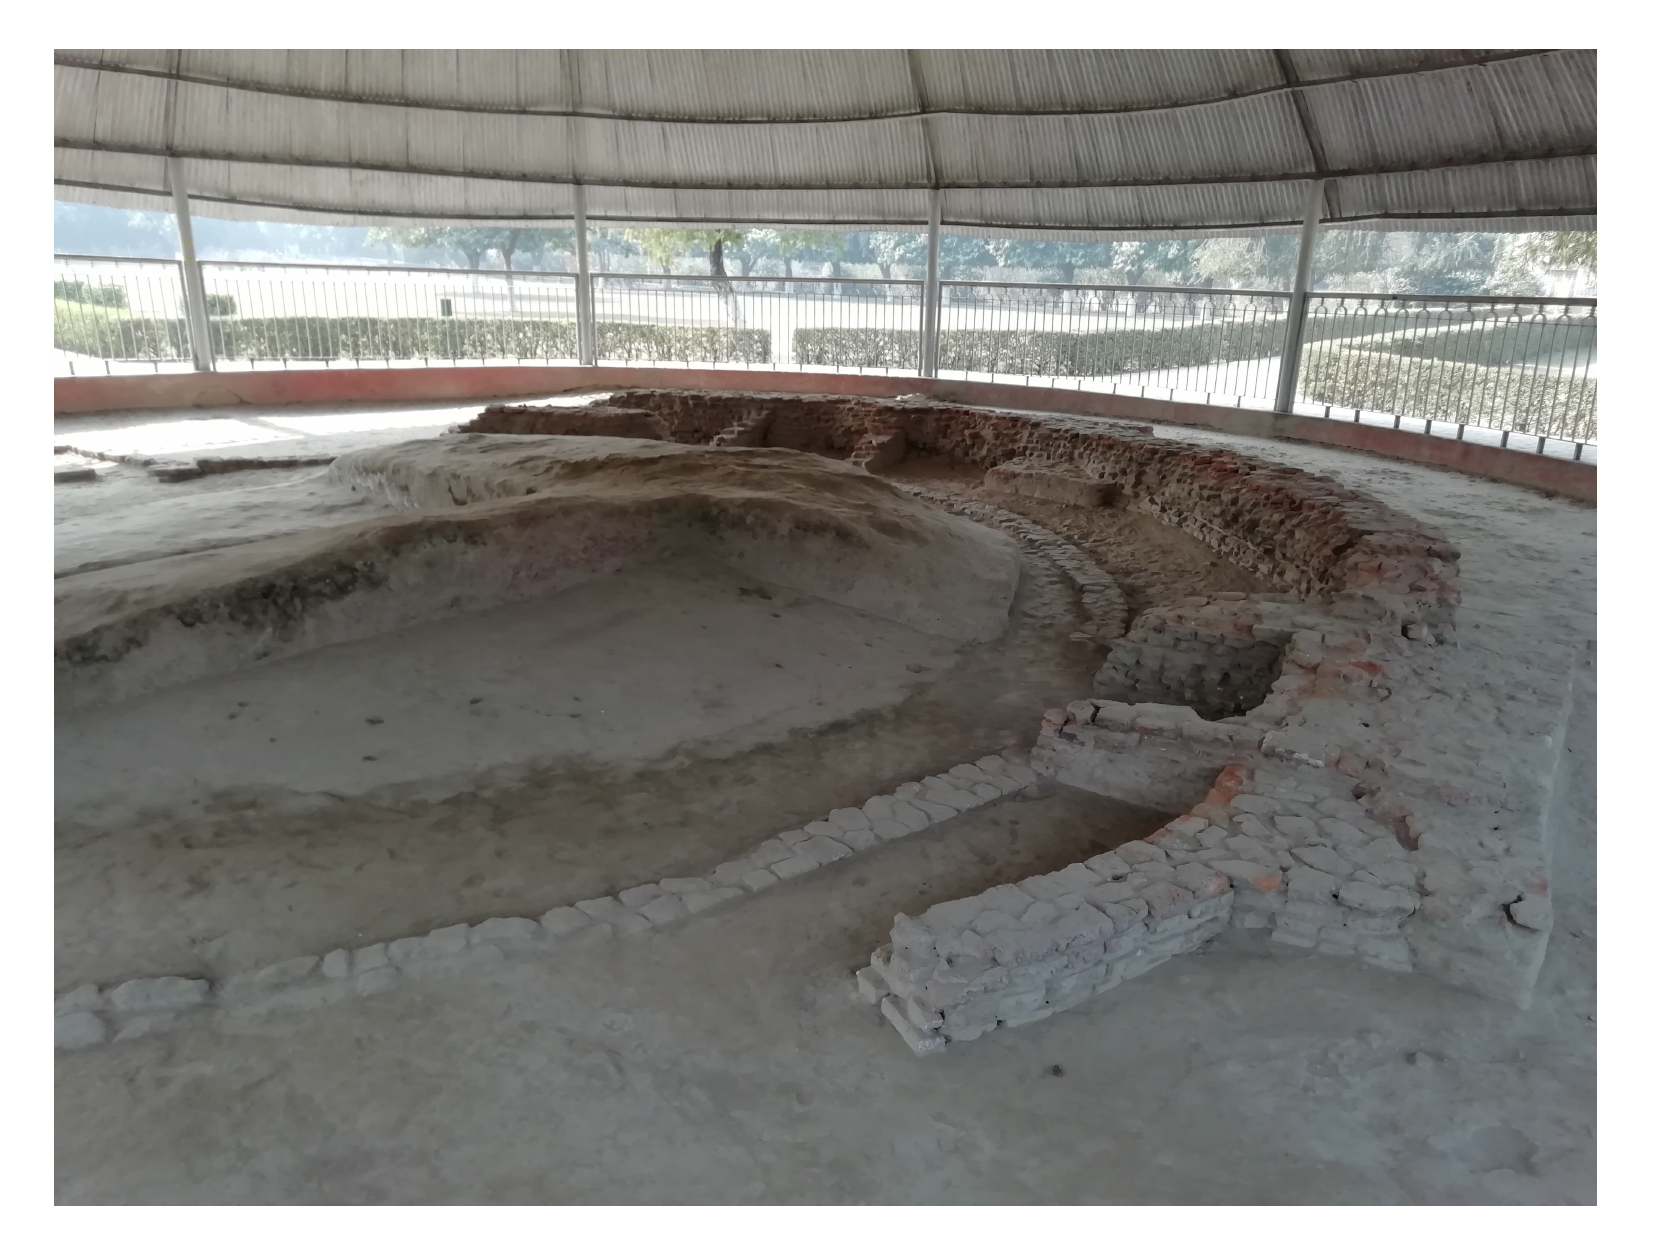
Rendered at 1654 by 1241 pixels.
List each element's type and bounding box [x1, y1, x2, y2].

picture [54, 49, 1597, 1206]
